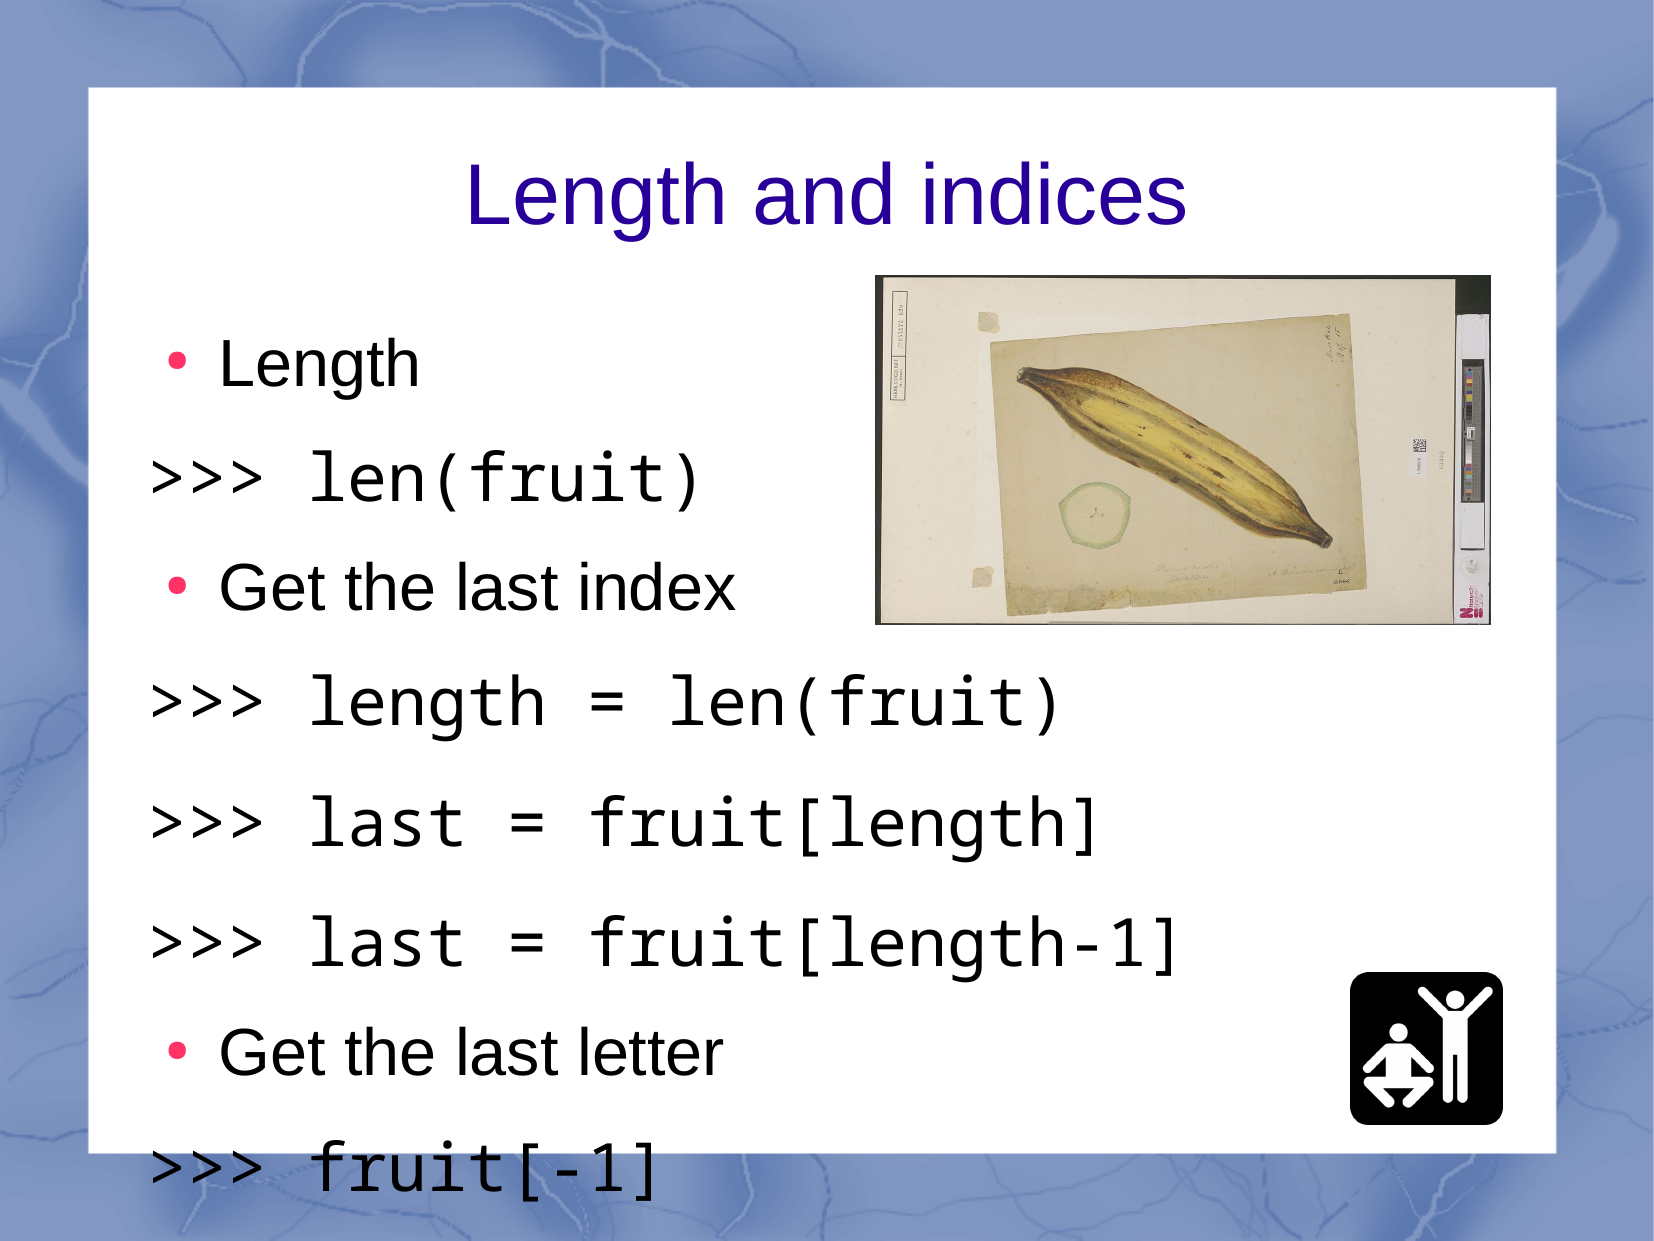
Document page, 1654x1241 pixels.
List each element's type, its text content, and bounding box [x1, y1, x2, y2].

list Length >>> len(fruit) Get the last index >>> length = len(fruit) >>> last = fruit[length] >>> last = fruit[length-1] Get the last letter >>> fruit[-1] [147, 325, 1506, 1145]
picture [0, 0, 1654, 1241]
title Length and indices [118, 90, 1536, 298]
